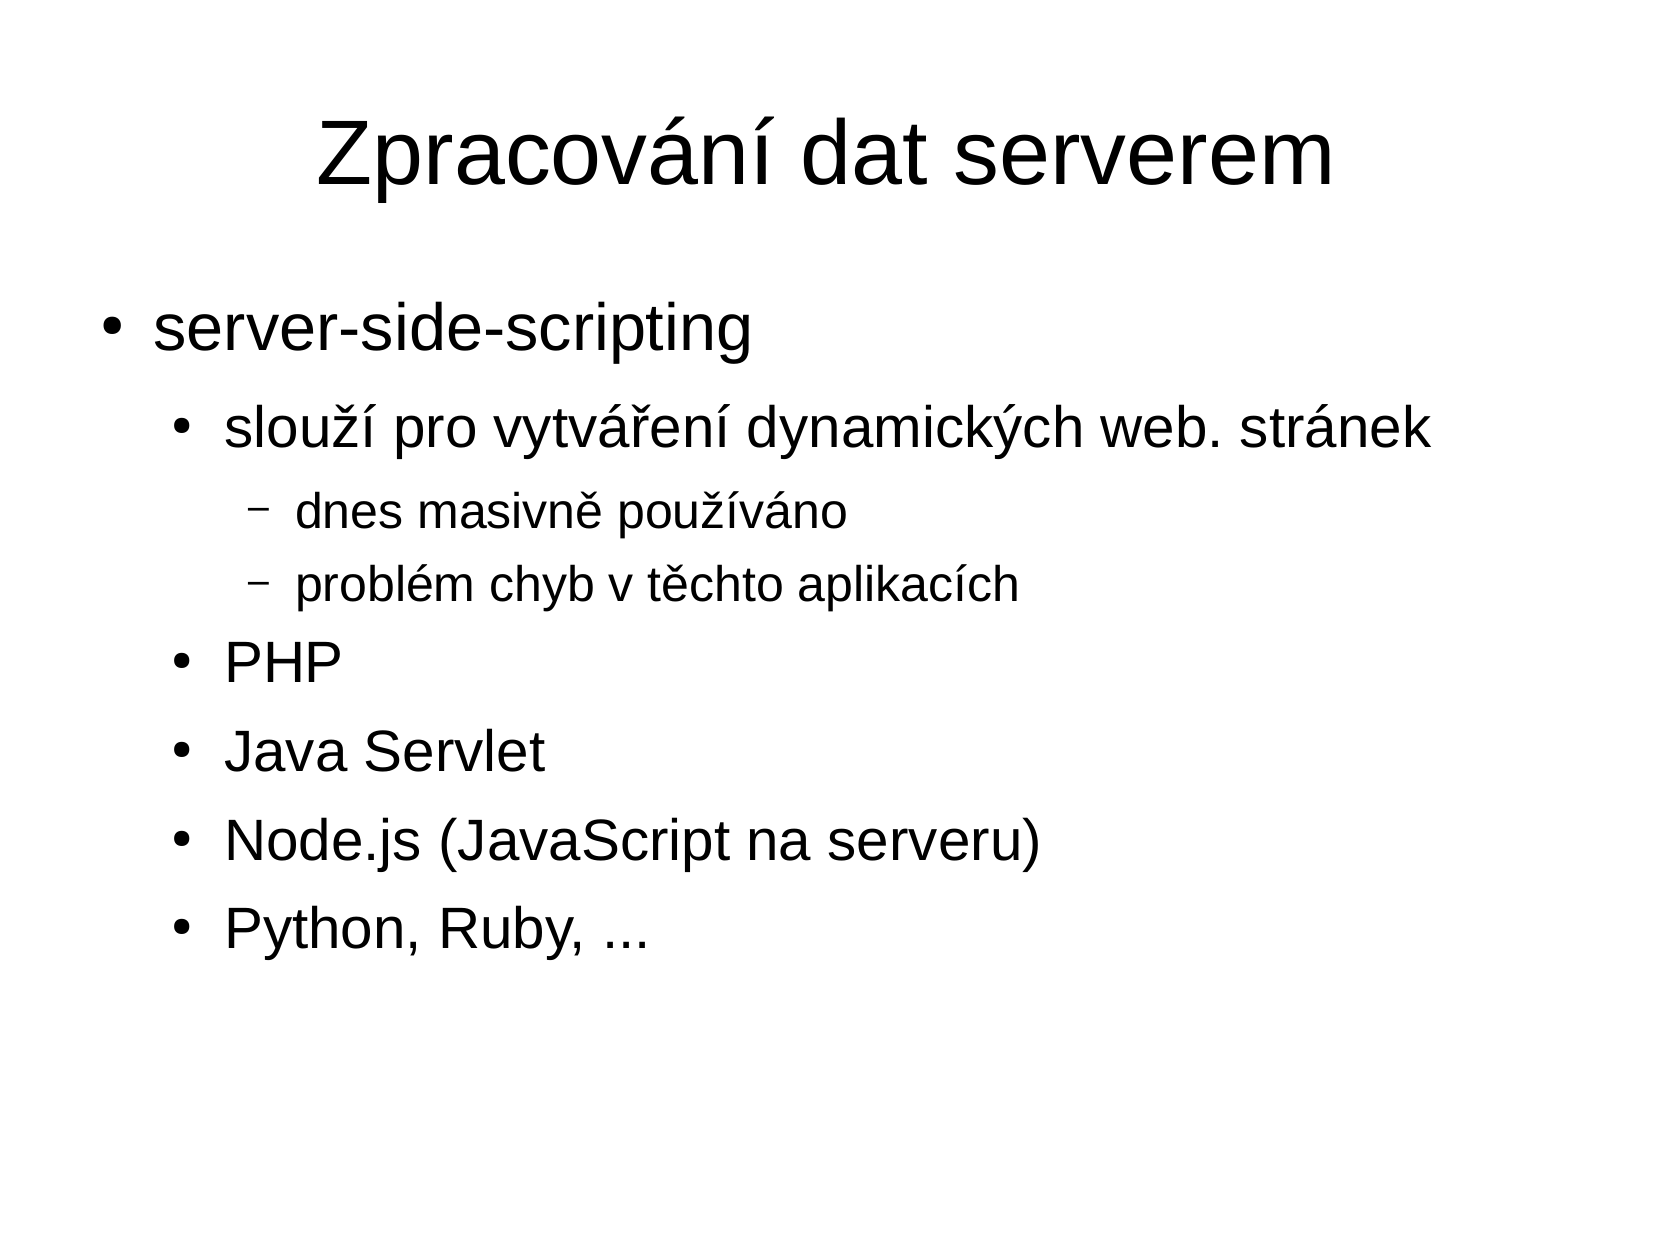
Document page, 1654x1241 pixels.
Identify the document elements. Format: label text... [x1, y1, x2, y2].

list server-side-scripting slouží pro vytváření dynamických web. stránek dnes masivně používáno problém chyb v těchto aplikacích PHP Java Servlet Node.js (JavaScript na serveru) Python, Ruby, ... [82, 290, 1571, 1109]
title Zpracování dat serverem [82, 49, 1571, 257]
